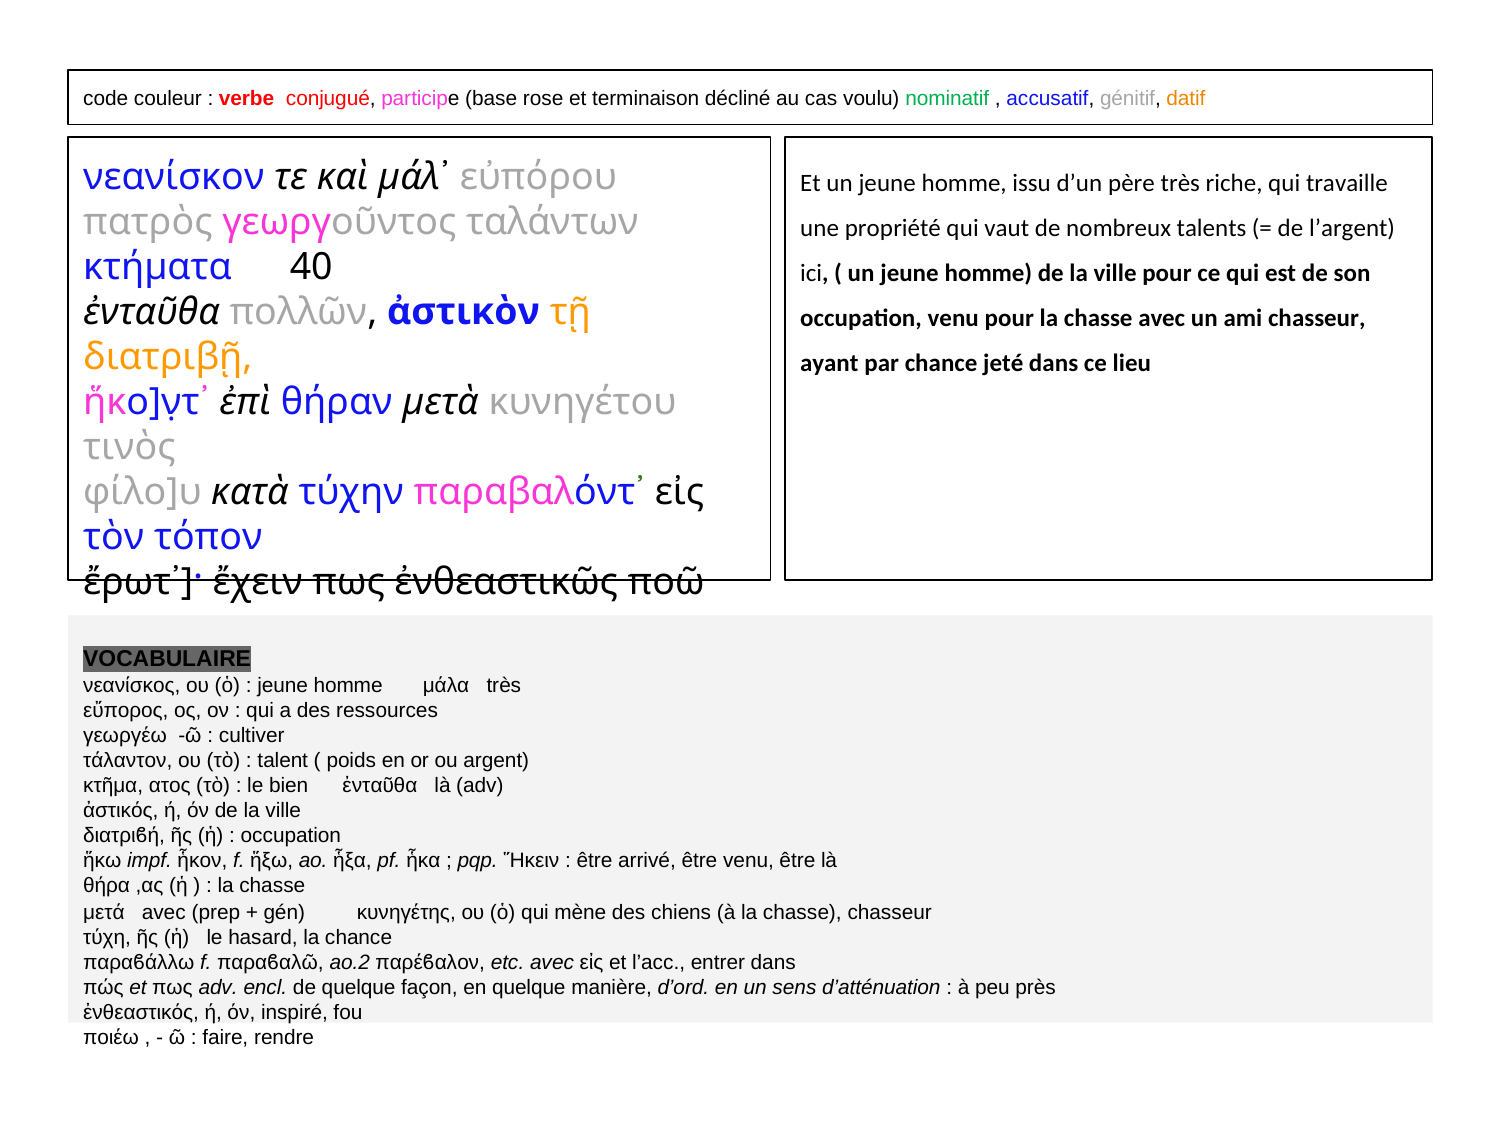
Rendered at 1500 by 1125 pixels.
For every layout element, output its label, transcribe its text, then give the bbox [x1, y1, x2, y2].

text_box VOCABULAIRE νεανίσκος, ου (ὁ) : jeune homme μάλα très εὔπορος, ος, ον : qui a des ressources γεωργέω -ῶ : cultiver τάλαντον, ου (τὸ) : talent ( poids en or ou argent) κτῆμα, ατος (τὸ) : le bien ἐνταῦθα là (adv) ἀστικός, ή, όν de la ville διατριϐή, ῆς (ἡ) : occupation ἥκω impf. ἧκον, f. ἥξω, ao. ἧξα, pf. ἧκα ; pqp. Ἥκειν : être arrivé, être venu, être là θήρα ,ας (ἡ ) : la chasse μετά avec (prep + gén) κυνηγέτης, ου (ὁ) qui mène des chiens (à la chasse), chasseur τύχη, ῆς (ἡ) le hasard, la chance παραϐάλλω f. παραϐαλῶ, ao.2 παρέϐαλον, etc. avec εἰς et l’acc., entrer dans πώς et πως adv. encl. de quelque façon, en quelque manière, d’ord. en un sens d’atténuation : à peu près ἐνθεαστικός, ή, όν, inspiré, fou ποιέω , - ῶ : faire, rendre [68, 615, 1433, 1023]
text_box Et un jeune homme, issu d’un père très riche, qui travaille une propriété qui vaut de nombreux talents (= de l’argent) ici, ( un jeune homme) de la ville pour ce qui est de son occupation, venu pour la chasse avec un ami chasseur, ayant par chance jeté dans ce lieu [785, 136, 1432, 581]
text_box code couleur : verbe conjugué, participe (base rose et terminaison décliné au cas voulu) nominatif , accusatif, génitif, datif [68, 70, 1433, 125]
text_box νεανίσκον τε καὶ μάλ᾽ εὐπόρου πατρὸς γεωργοῦντος ταλάντων κτήματα 40 ἐνταῦθα πολλῶν, ἀστικὸν τῇ διατριβῇ, ἥκο]ν̣τ᾽ ἐπὶ θήραν μετὰ κυνηγέτου τινὸς φίλο]υ κατὰ τύχην παραβαλόντ᾽ εἰς τὸν τόπον ἔρωτ᾽]· ἔχειν πως ἐνθεαστικῶς ποῶ [68, 136, 771, 581]
